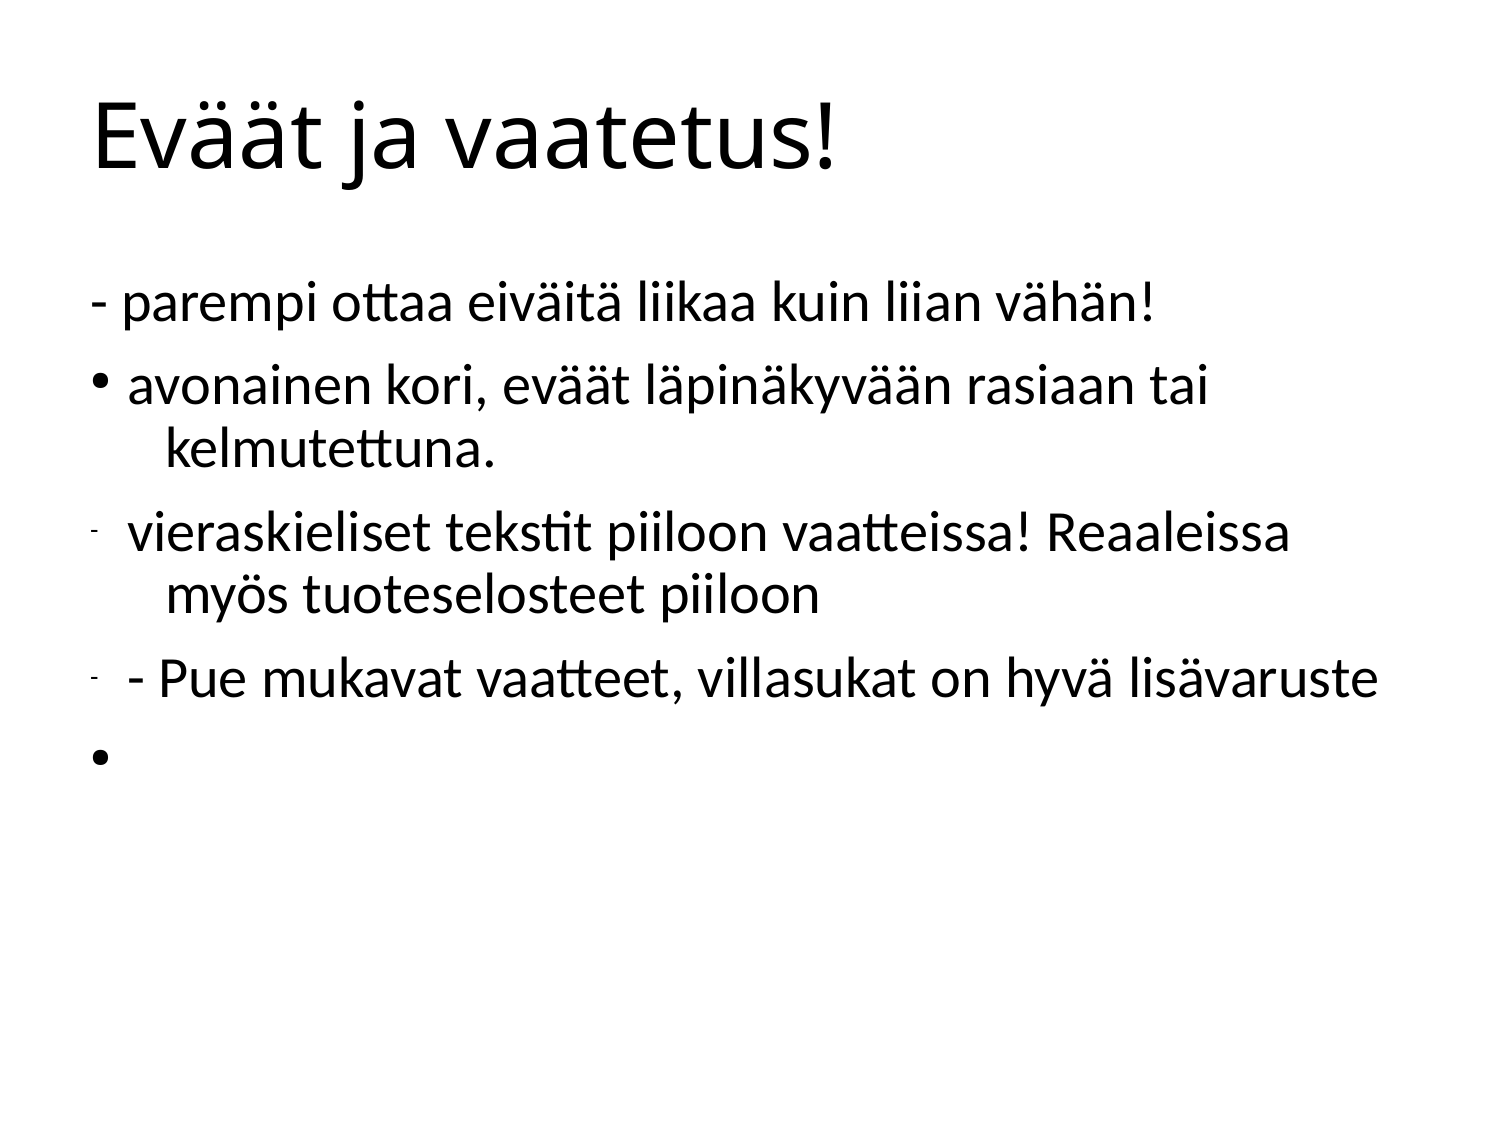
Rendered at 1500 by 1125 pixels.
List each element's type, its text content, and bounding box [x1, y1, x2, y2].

list - parempi ottaa eiväitä liikaa kuin liian vähän! avonainen kori, eväät läpinäkyvään rasiaan tai kelmutettuna. vieraskieliset tekstit piiloon vaatteissa! Reaaleissa myös tuoteselosteet piiloon - Pue mukavat vaatteet, villasukat on hyvä lisävaruste [75, 263, 1425, 916]
title Eväät ja vaatetus! [75, 44, 1425, 233]
